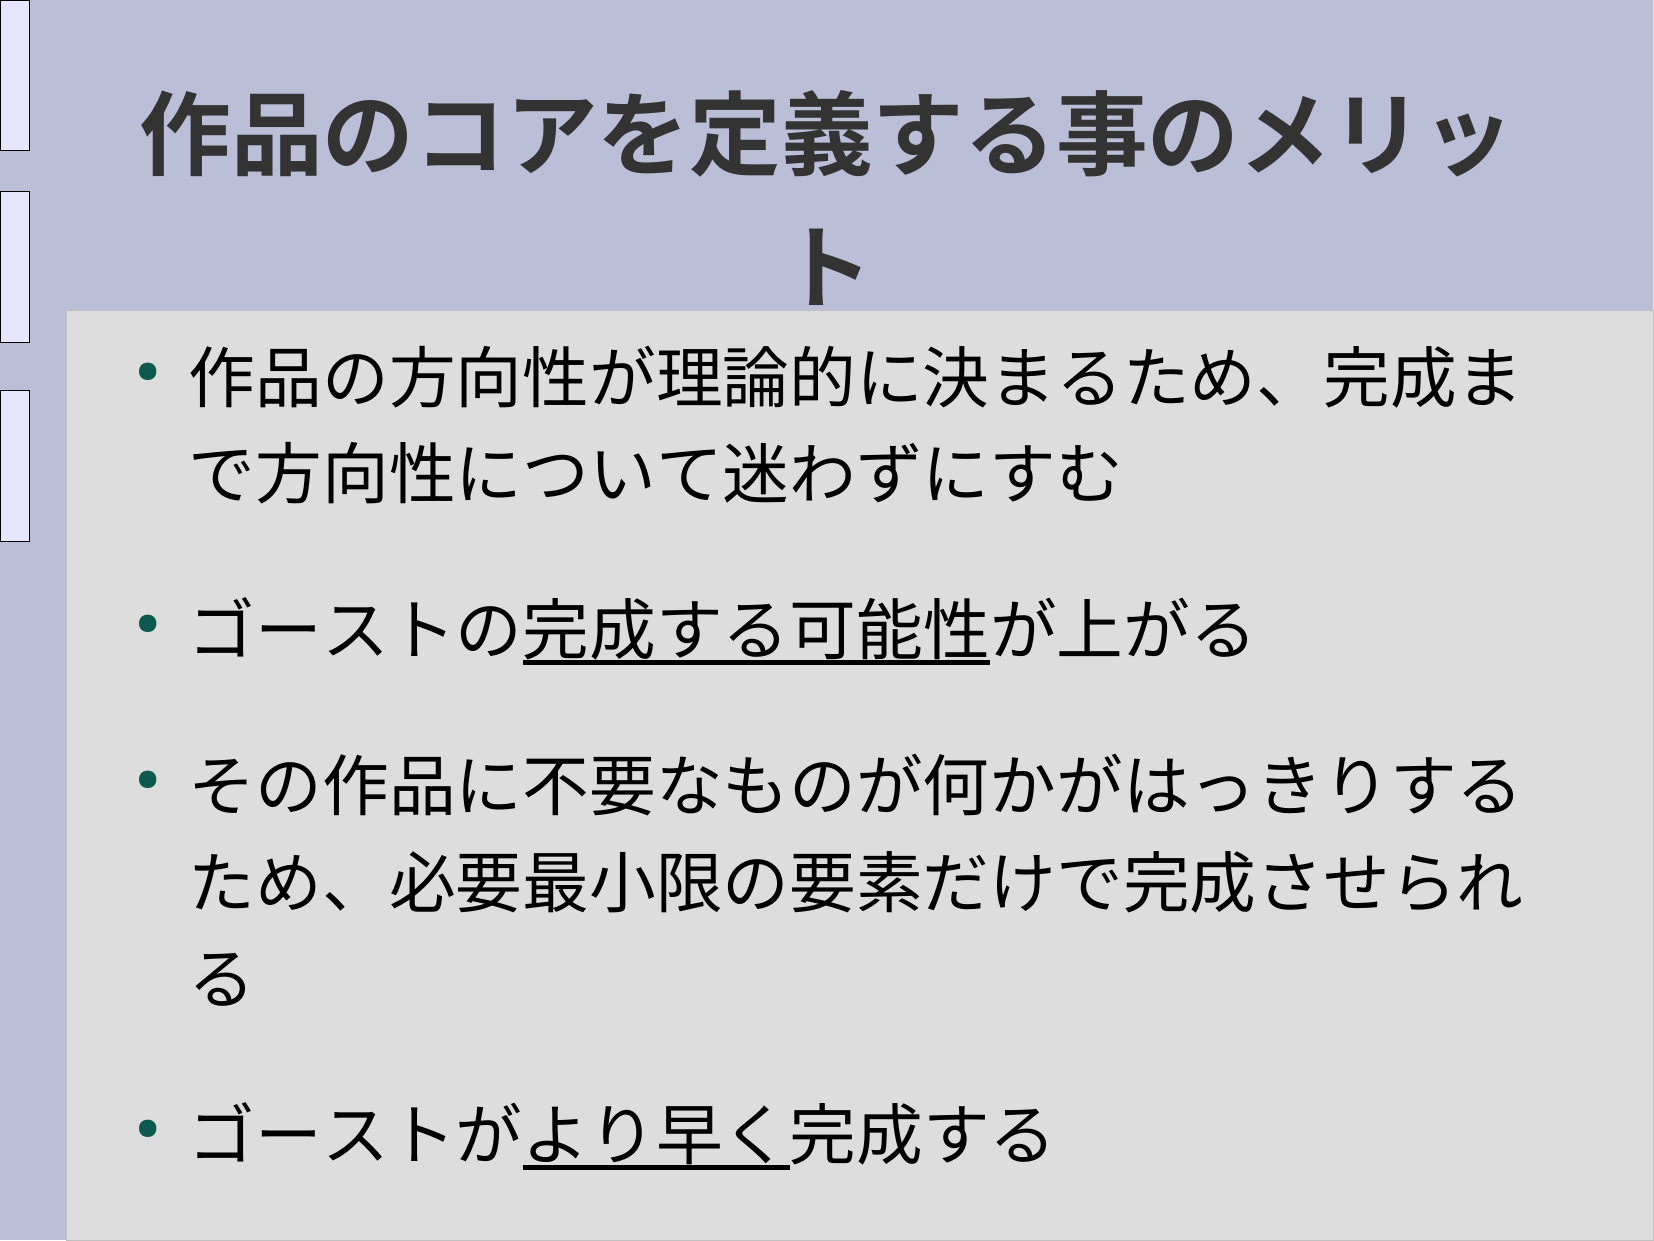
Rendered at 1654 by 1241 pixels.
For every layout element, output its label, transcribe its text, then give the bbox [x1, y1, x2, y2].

list 作品の方向性が理論的に決まるため、完成まで方向性について迷わずにすむ ゴーストの完成する可能性が上がる その作品に不要なものが何かがはっきりするため、必要最小限の要素だけで完成させられる ゴーストがより早く完成する コアをいかに描写するかについて、実作をはじめる前から考えられるようになる ゴーストが面白くなるかもしれない [118, 324, 1534, 1239]
title 作品のコアを定義する事のメリット [121, 91, 1534, 299]
